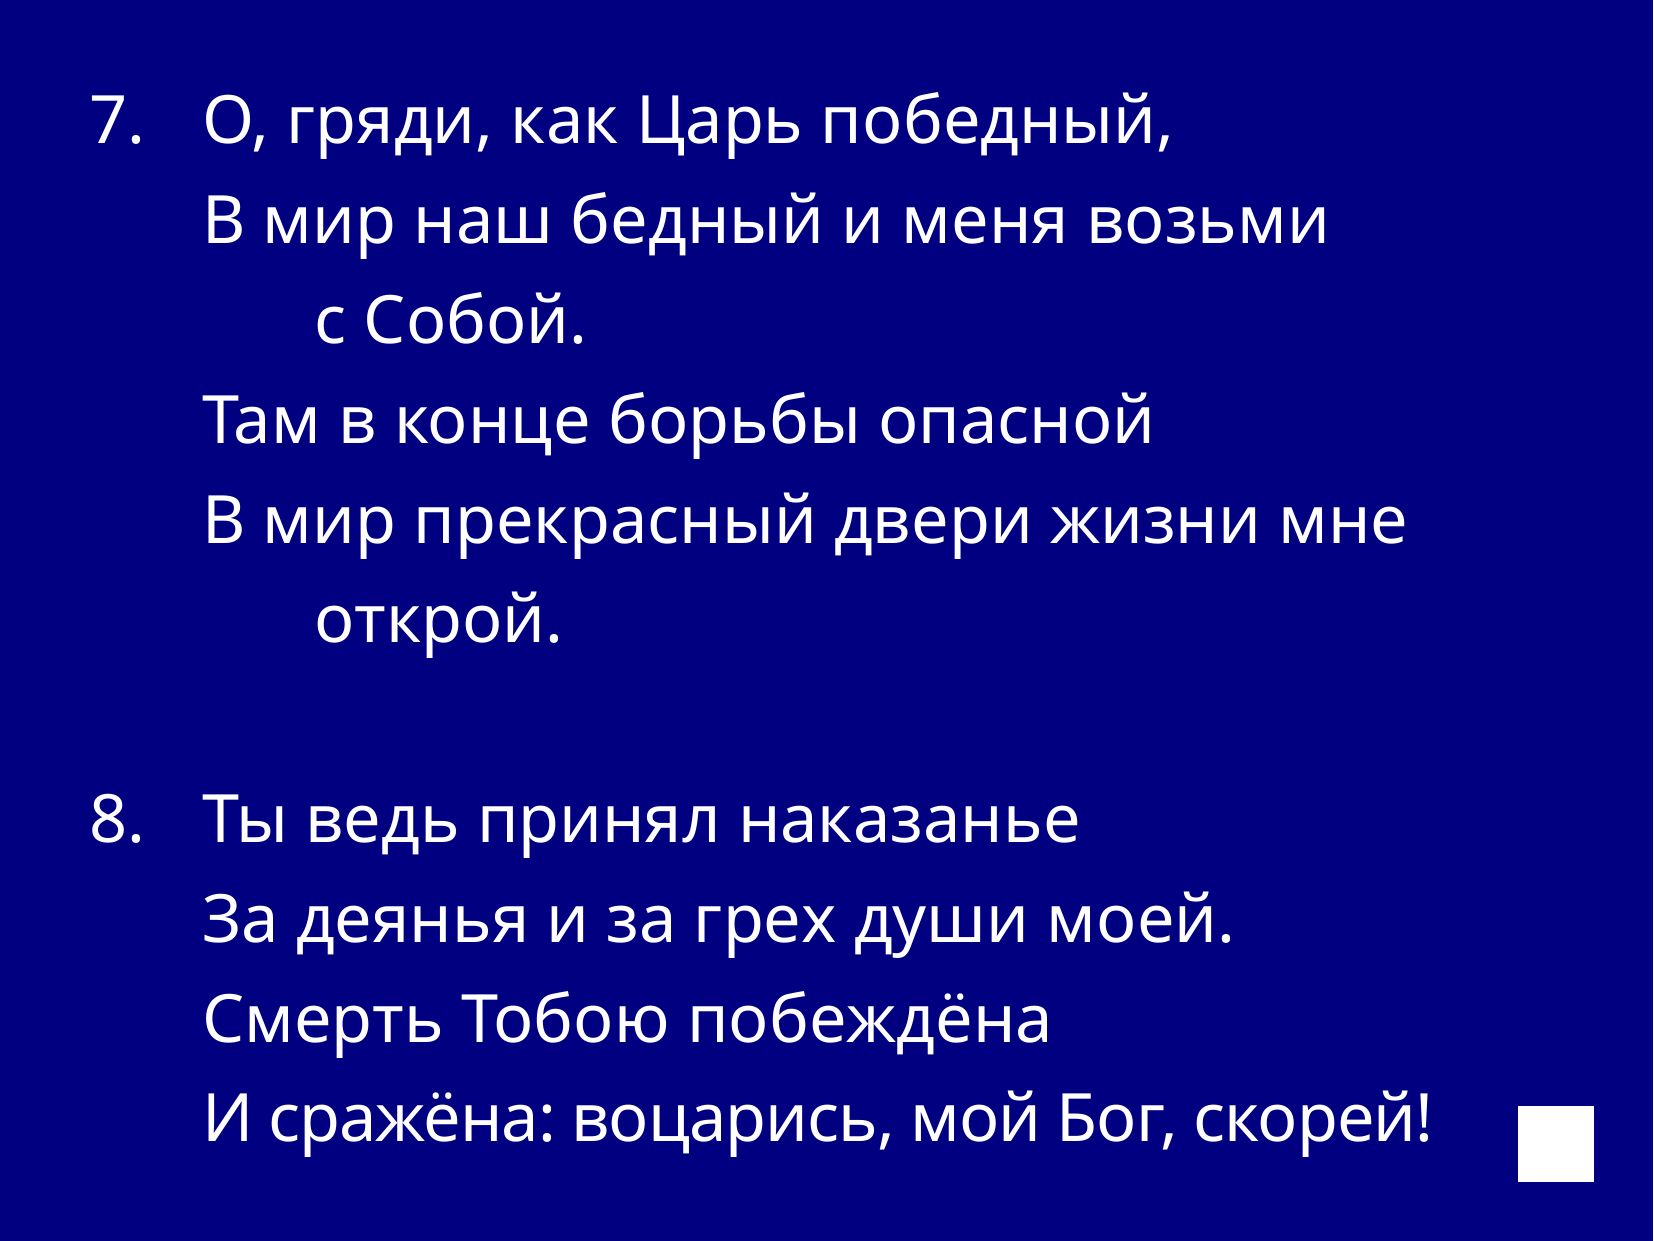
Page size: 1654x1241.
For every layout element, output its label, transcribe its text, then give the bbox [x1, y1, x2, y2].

text_box 7. О, гряди, как Царь победный, В мир наш бедный и меня возьми с Собой. Там в конце борьбы опасной В мир прекрасный двери жизни мне открой. 8. Ты ведь принял наказанье За деянья и за грех души моей. Смерть Тобою побеждёна И сражёна: воцарись, мой Бог, скорей! [75, 56, 1653, 1163]
text_box [1518, 1163, 1594, 1182]
